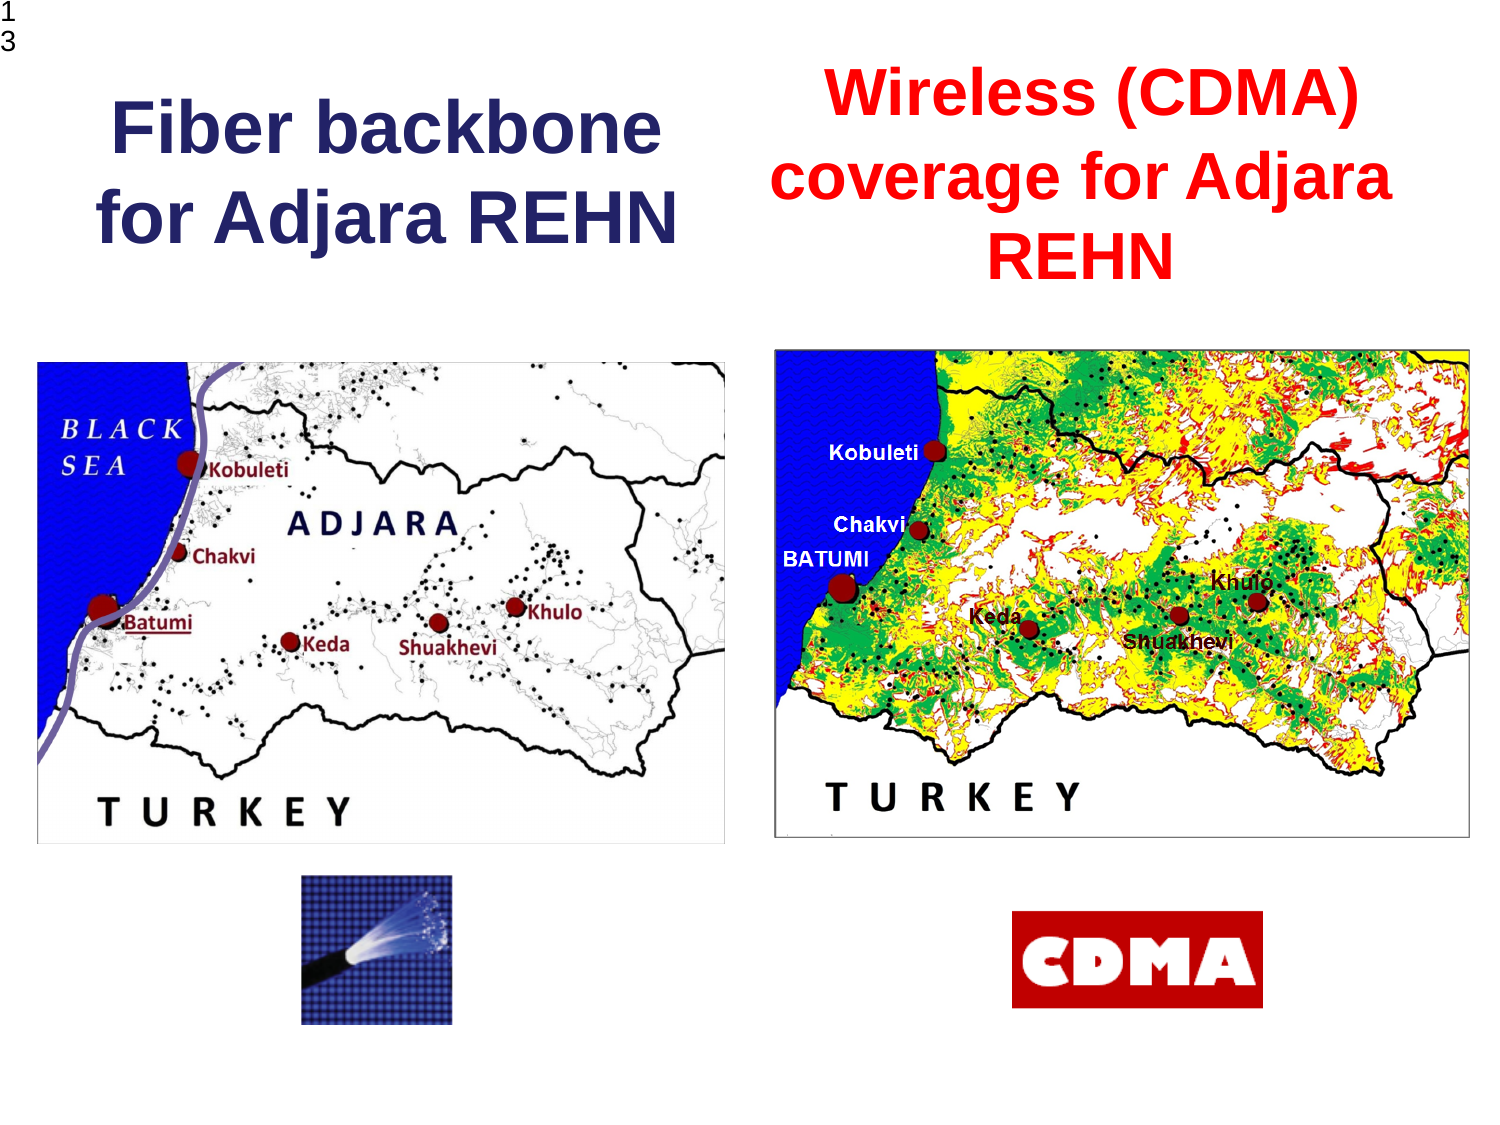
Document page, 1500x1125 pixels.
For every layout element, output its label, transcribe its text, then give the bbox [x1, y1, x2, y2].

text_box Wireless (CDMA) coverage for Adjara REHN [749, 62, 1413, 263]
picture [1012, 899, 1263, 1023]
title Fiber backbone for Adjara REHN [75, 24, 700, 313]
picture [300, 874, 454, 1025]
picture [37, 362, 725, 844]
picture [774, 349, 1470, 838]
